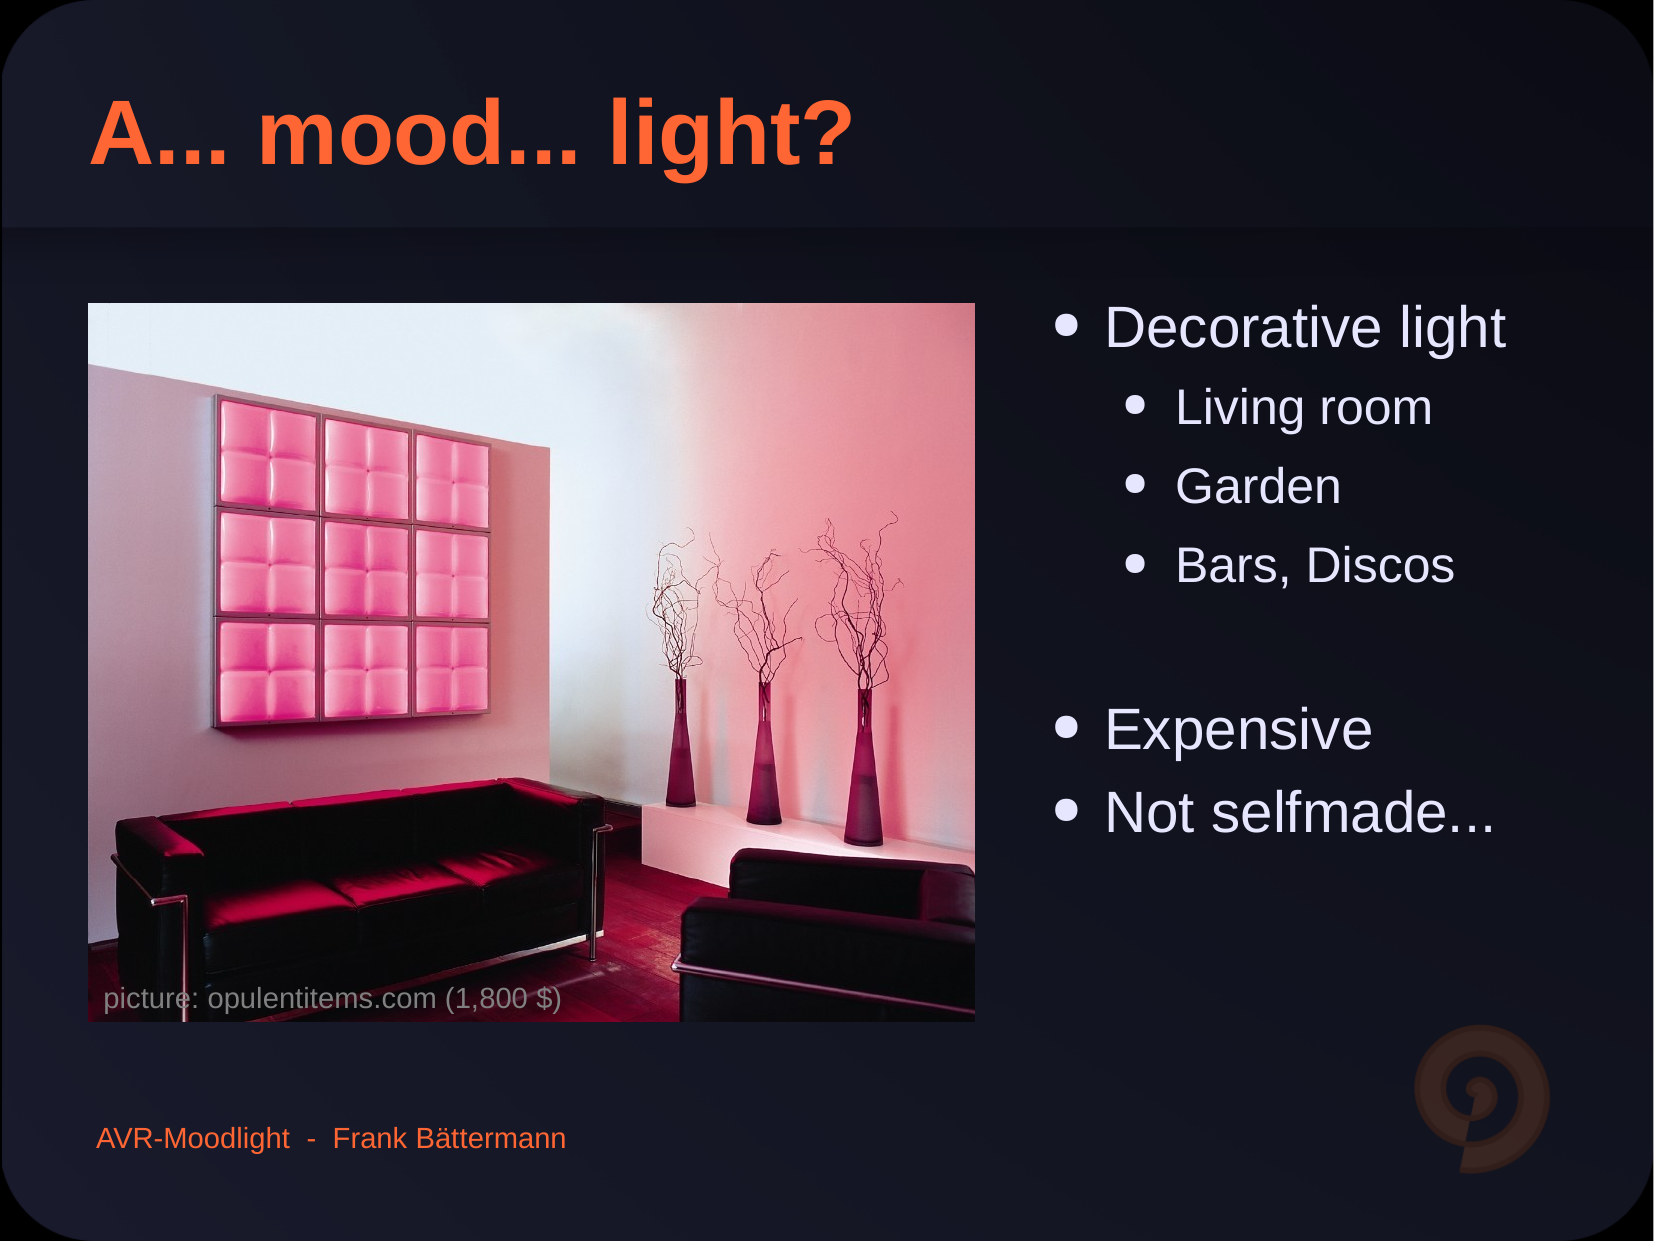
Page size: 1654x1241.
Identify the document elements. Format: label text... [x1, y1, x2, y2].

list Decorative light Living room Garden Bars, Discos Expensive Not selfmade... [1033, 295, 1565, 1093]
picture [0, 0, 1654, 1241]
title A... mood... light? [88, 59, 1565, 207]
text_box picture: opulentitems.com (1,800 $) [88, 974, 916, 1023]
